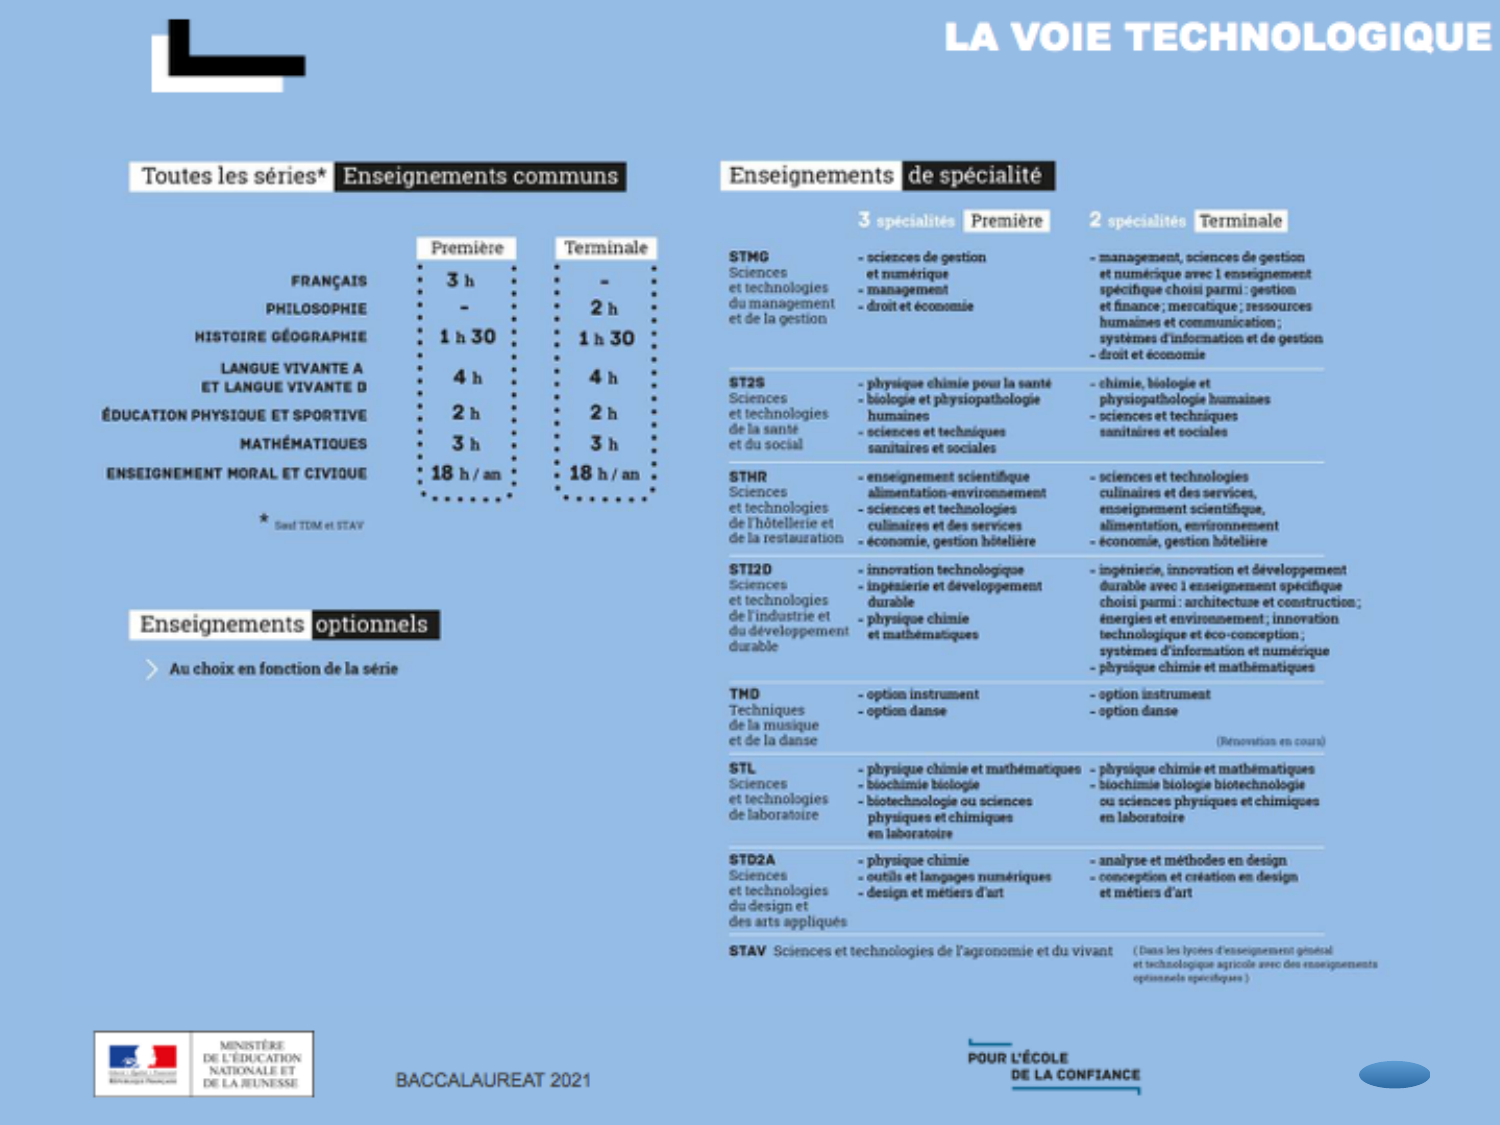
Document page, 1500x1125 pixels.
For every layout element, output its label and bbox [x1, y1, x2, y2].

text_box [1359, 1060, 1431, 1089]
picture [0, 0, 1500, 1125]
